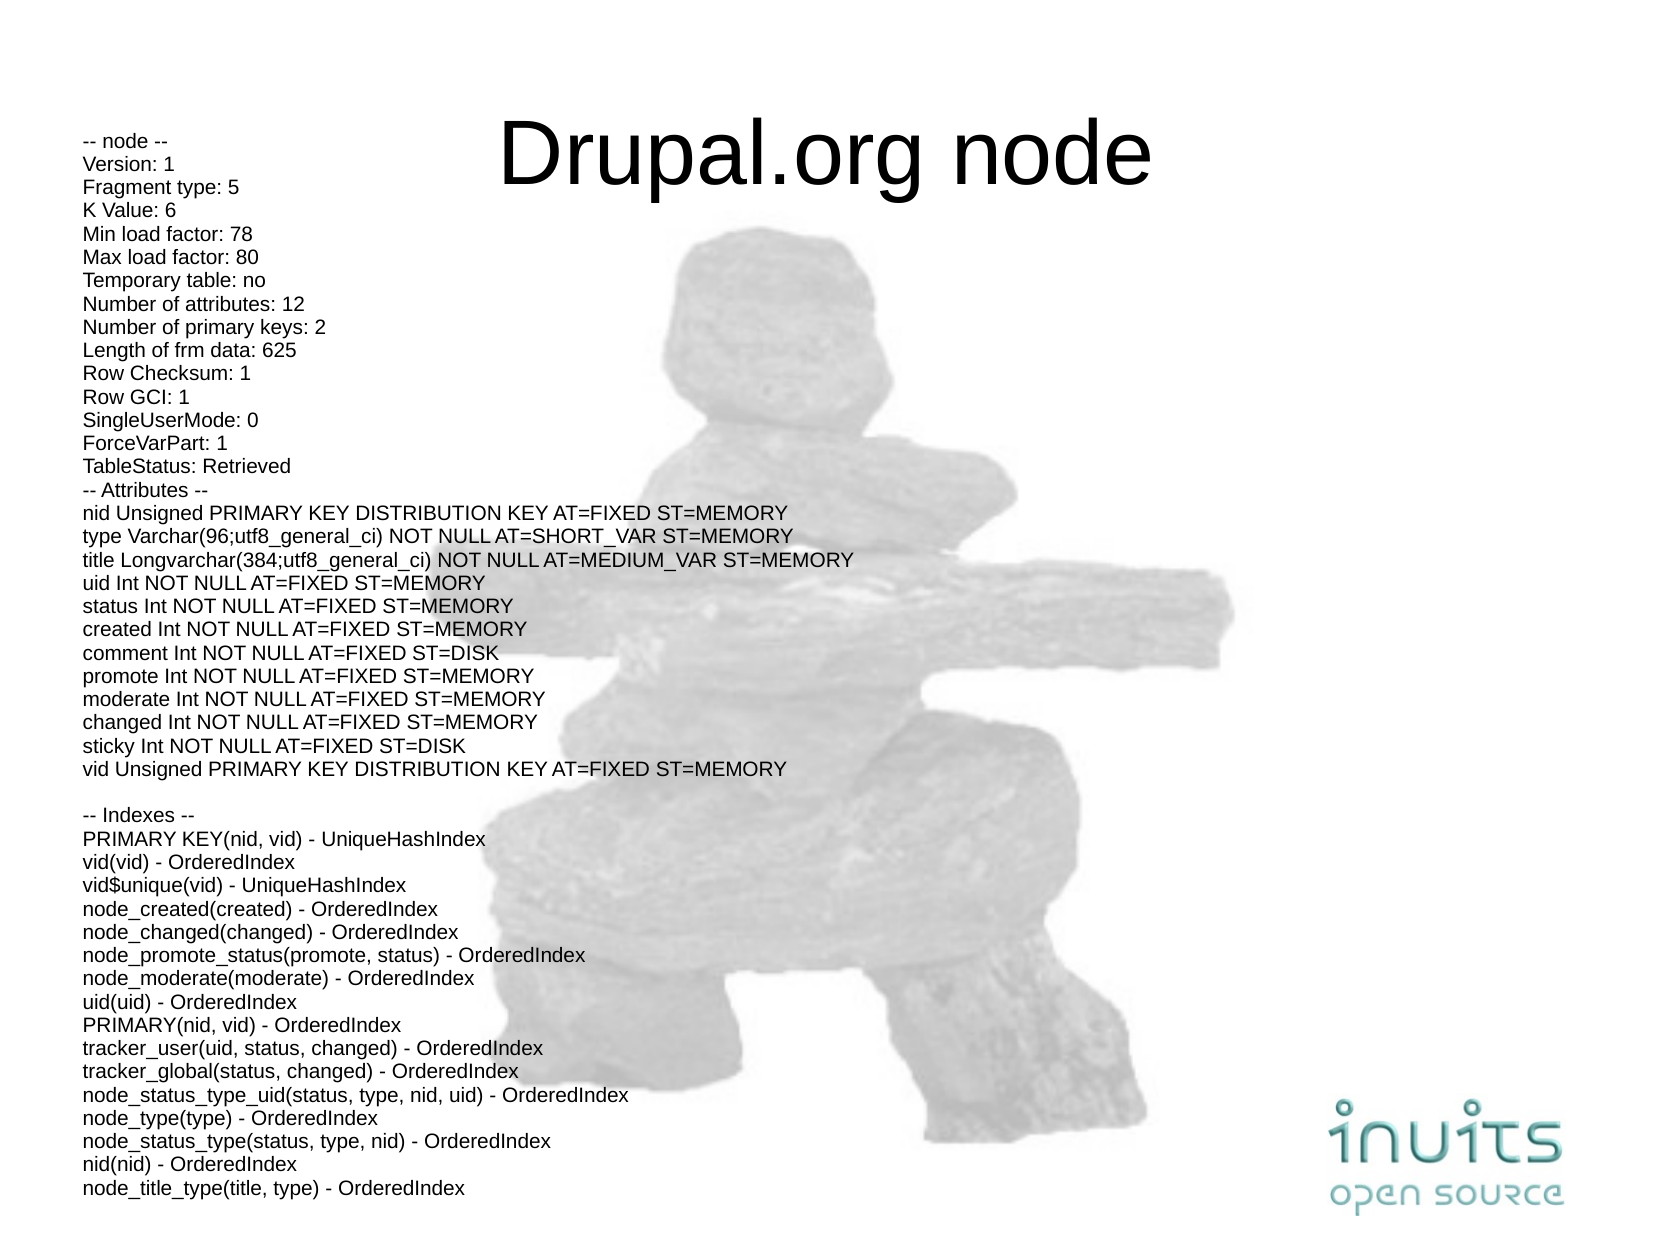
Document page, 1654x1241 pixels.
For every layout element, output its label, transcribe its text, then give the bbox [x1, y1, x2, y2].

subtitle -- node -- Version: 1 Fragment type: 5 K Value: 6 Min load factor: 78 Max load factor: 80 Temporary table: no Number of attributes: 12 Number of primary keys: 2 Length of frm data: 625 Row Checksum: 1 Row GCI: 1 SingleUserMode: 0 ForceVarPart: 1 TableStatus: Retrieved -- Attributes -- nid Unsigned PRIMARY KEY DISTRIBUTION KEY AT=FIXED ST=MEMORY type Varchar(96;utf8_general_ci) NOT NULL AT=SHORT_VAR ST=MEMORY title Longvarchar(384;utf8_general_ci) NOT NULL AT=MEDIUM_VAR ST=MEMORY uid Int NOT NULL AT=FIXED ST=MEMORY status Int NOT NULL AT=FIXED ST=MEMORY created Int NOT NULL AT=FIXED ST=MEMORY comment Int NOT NULL AT=FIXED ST=DISK promote Int NOT NULL AT=FIXED ST=MEMORY moderate Int NOT NULL AT=FIXED ST=MEMORY changed Int NOT NULL AT=FIXED ST=MEMORY sticky Int NOT NULL AT=FIXED ST=DISK vid Unsigned PRIMARY KEY DISTRIBUTION KEY AT=FIXED ST=MEMORY -- Indexes -- PRIMARY KEY(nid, vid) - UniqueHashIndex vid(vid) - OrderedIndex vid$unique(vid) - UniqueHashIndex node_created(created) - OrderedIndex node_changed(changed) - OrderedIndex node_promote_status(promote, status) - OrderedIndex node_moderate(moderate) - OrderedIndex uid(uid) - OrderedIndex PRIMARY(nid, vid) - OrderedIndex tracker_user(uid, status, changed) - OrderedIndex tracker_global(status, changed) - OrderedIndex node_status_type_uid(status, type, nid, uid) - OrderedIndex node_type(type) - OrderedIndex node_status_type(status, type, nid) - OrderedIndex nid(nid) - OrderedIndex node_title_type(title, type) - OrderedIndex [82, 129, 1571, 1241]
title Drupal.org node [82, 49, 1571, 129]
